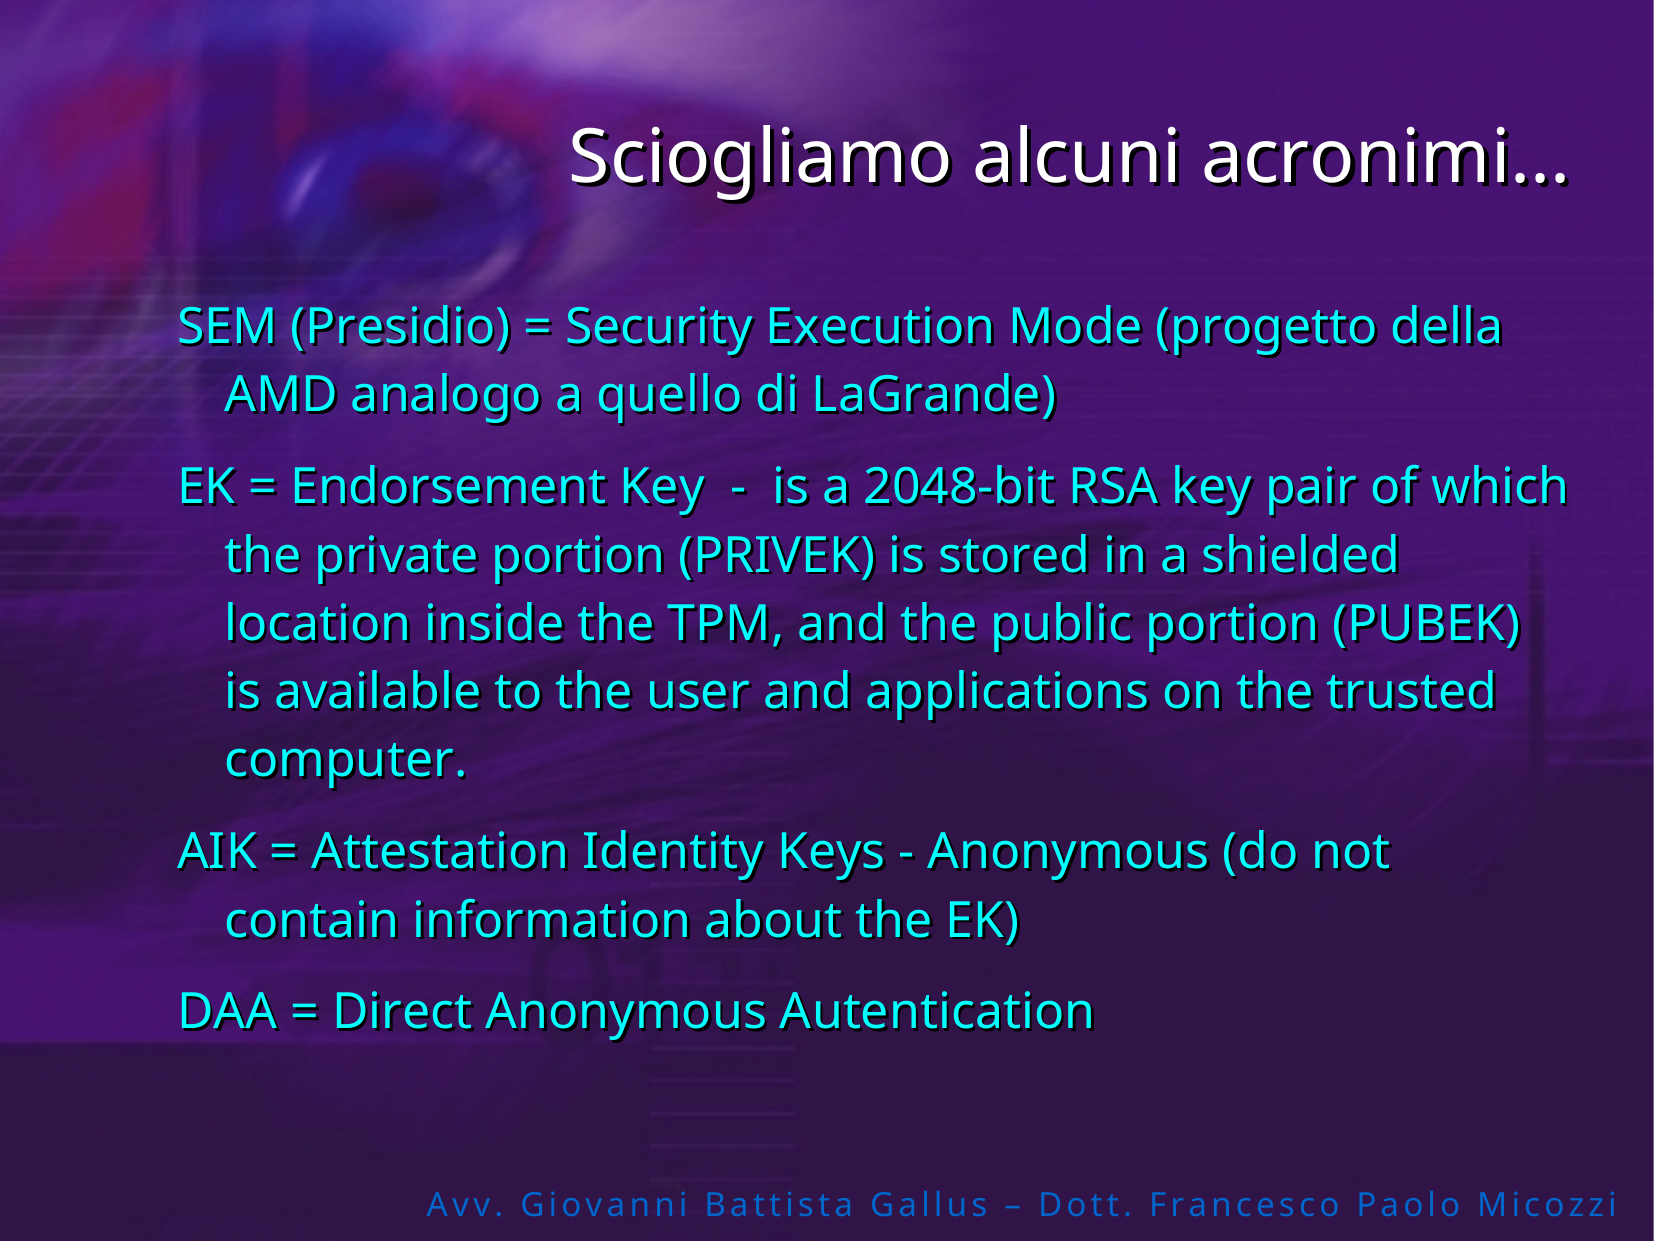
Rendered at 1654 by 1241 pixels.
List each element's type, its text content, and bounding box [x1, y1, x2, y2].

title Sciogliamo alcuni acronimi... [82, 49, 1571, 257]
picture [0, 0, 1654, 1241]
list SEM (Presidio) = Security Execution Mode (progetto della AMD analogo a quello di LaGrande) EK = Endorsement Key - is a 2048-bit RSA key pair of which the private portion (PRIVEK) is stored in a shielded location inside the TPM, and the public portion (PUBEK) is available to the user and applications on the trusted computer. AIK = Attestation Identity Keys - Anonymous (do not contain information about the EK) DAA = Direct Anonymous Autentication [82, 290, 1571, 1109]
